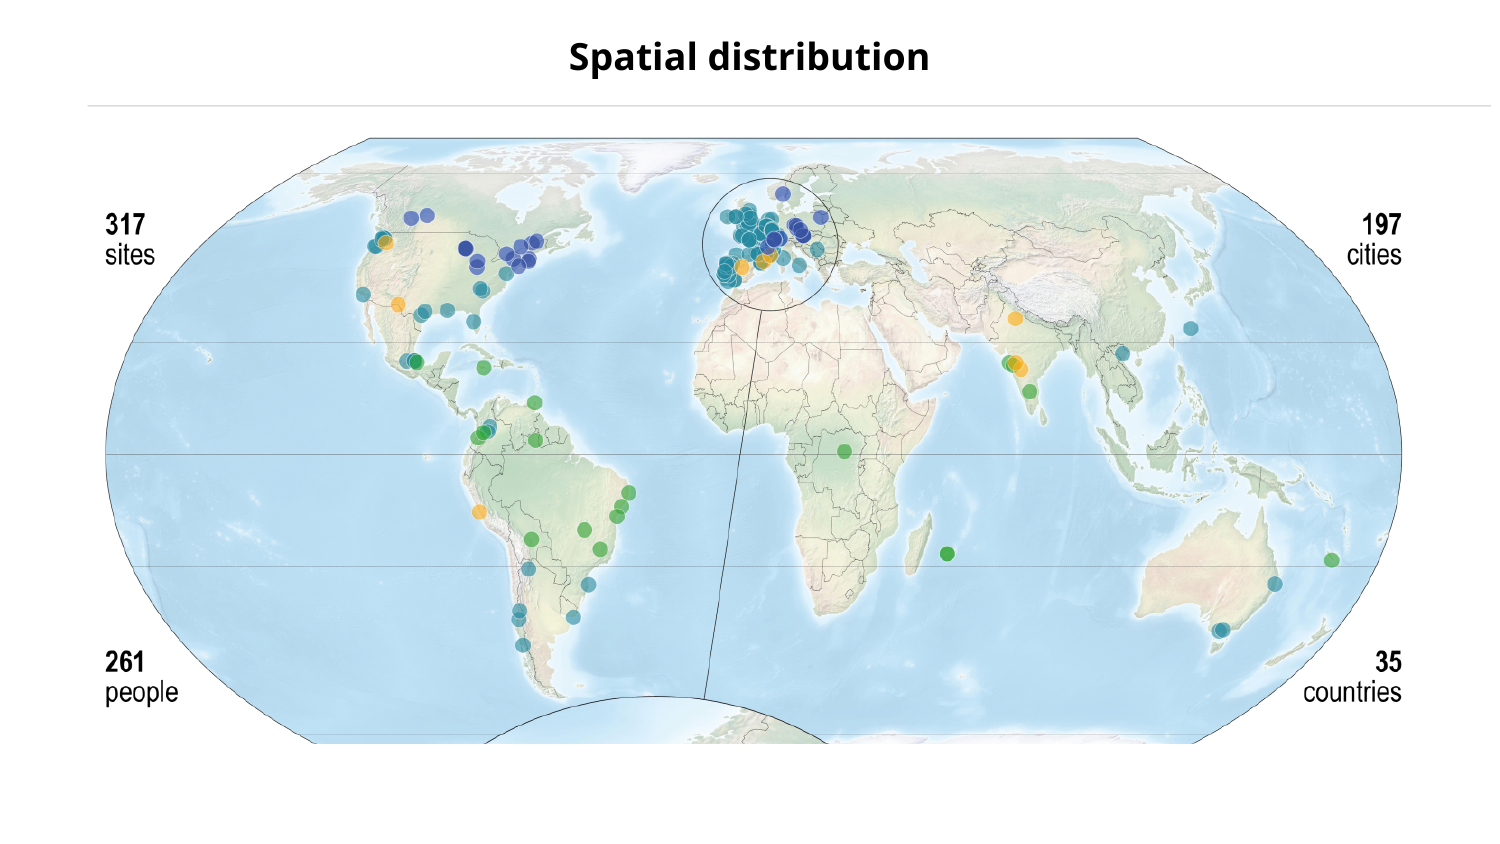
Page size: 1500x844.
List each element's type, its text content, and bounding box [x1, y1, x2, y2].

text_box Spatial distribution [0, 17, 1500, 93]
picture [87, 105, 1500, 744]
